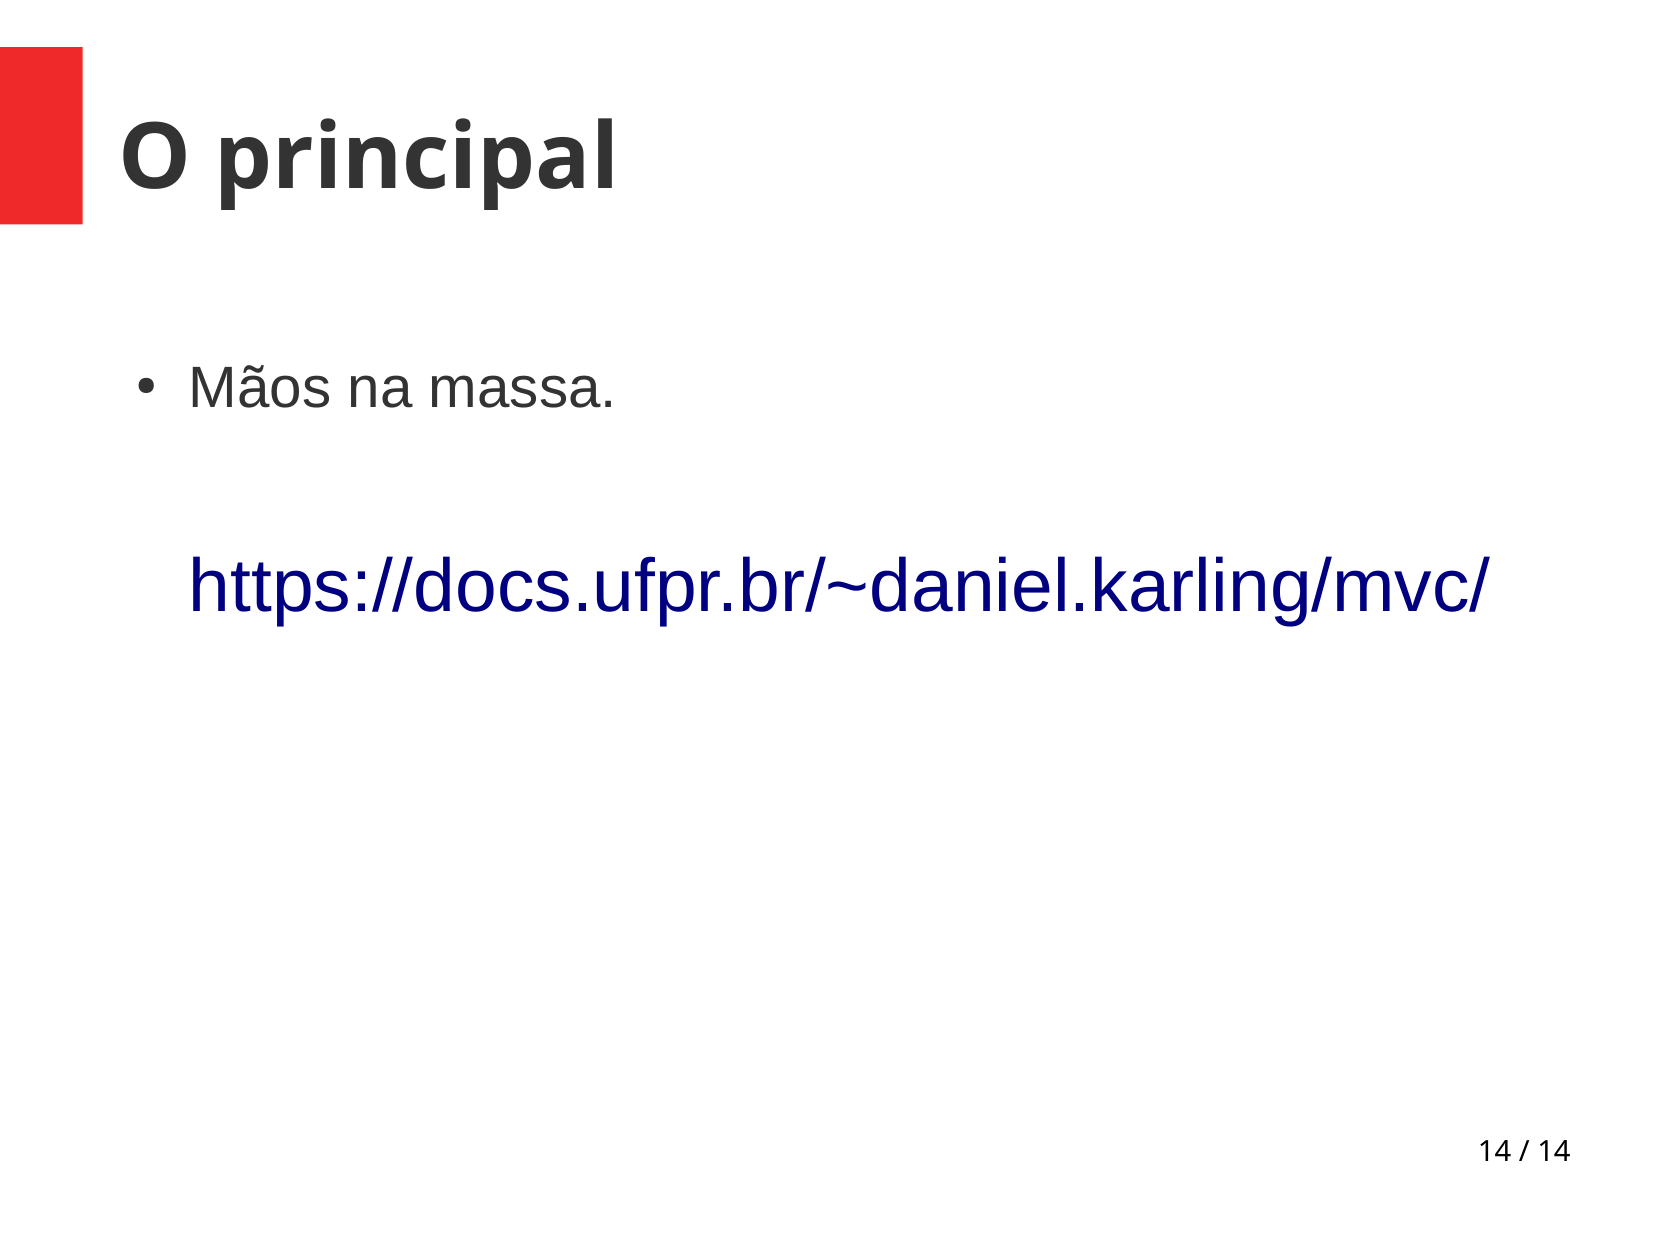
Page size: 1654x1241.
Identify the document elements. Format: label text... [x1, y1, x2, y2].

list Mãos na massa. https://docs.ufpr.br/~daniel.karling/mvc/ [118, 354, 1536, 1074]
title O principal [118, 49, 1571, 257]
